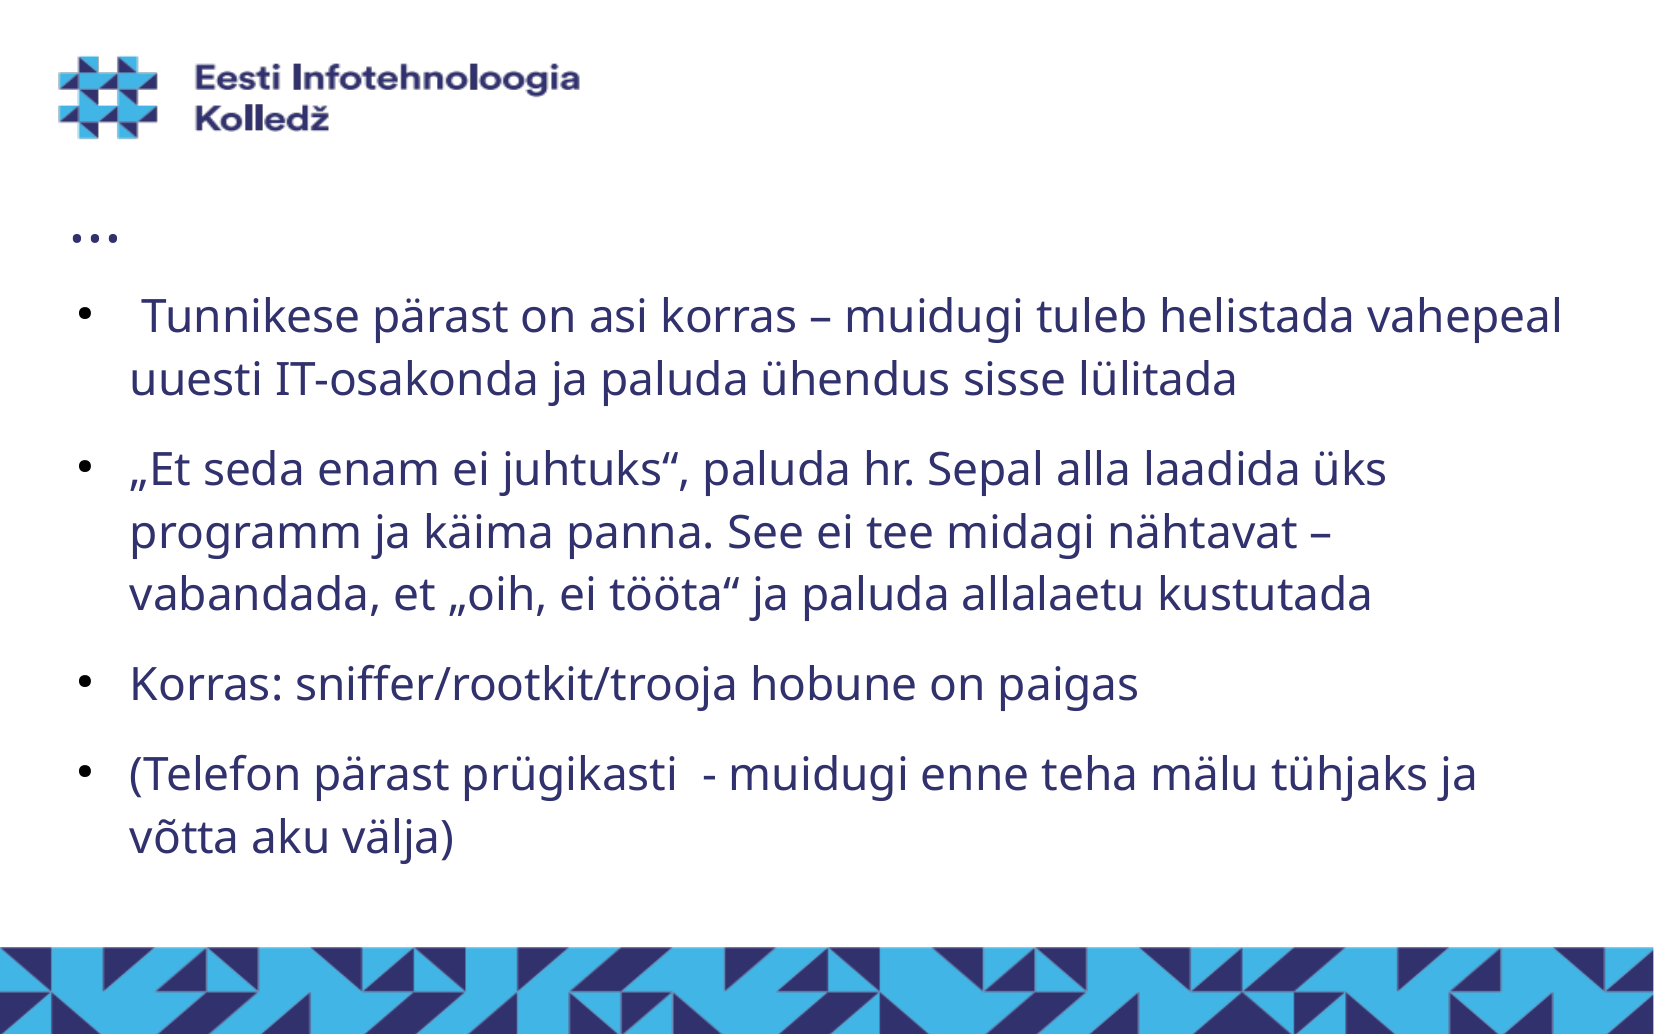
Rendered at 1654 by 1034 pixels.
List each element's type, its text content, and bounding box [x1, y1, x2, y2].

title ... [68, 147, 1536, 283]
list Tunnikese pärast on asi korras – muidugi tuleb helistada vahepeal uuesti IT-osakonda ja paluda ühendus sisse lülitada „Et seda enam ei juhtuks“, paluda hr. Sepal alla laadida üks programm ja käima panna. See ei tee midagi nähtavat – vabandada, et „oih, ei tööta“ ja paluda allalaetu kustutada Korras: sniffer/rootkit/trooja hobune on paigas (Telefon pärast prügikasti - muidugi enne teha mälu tühjaks ja võtta aku välja) [59, 283, 1595, 936]
